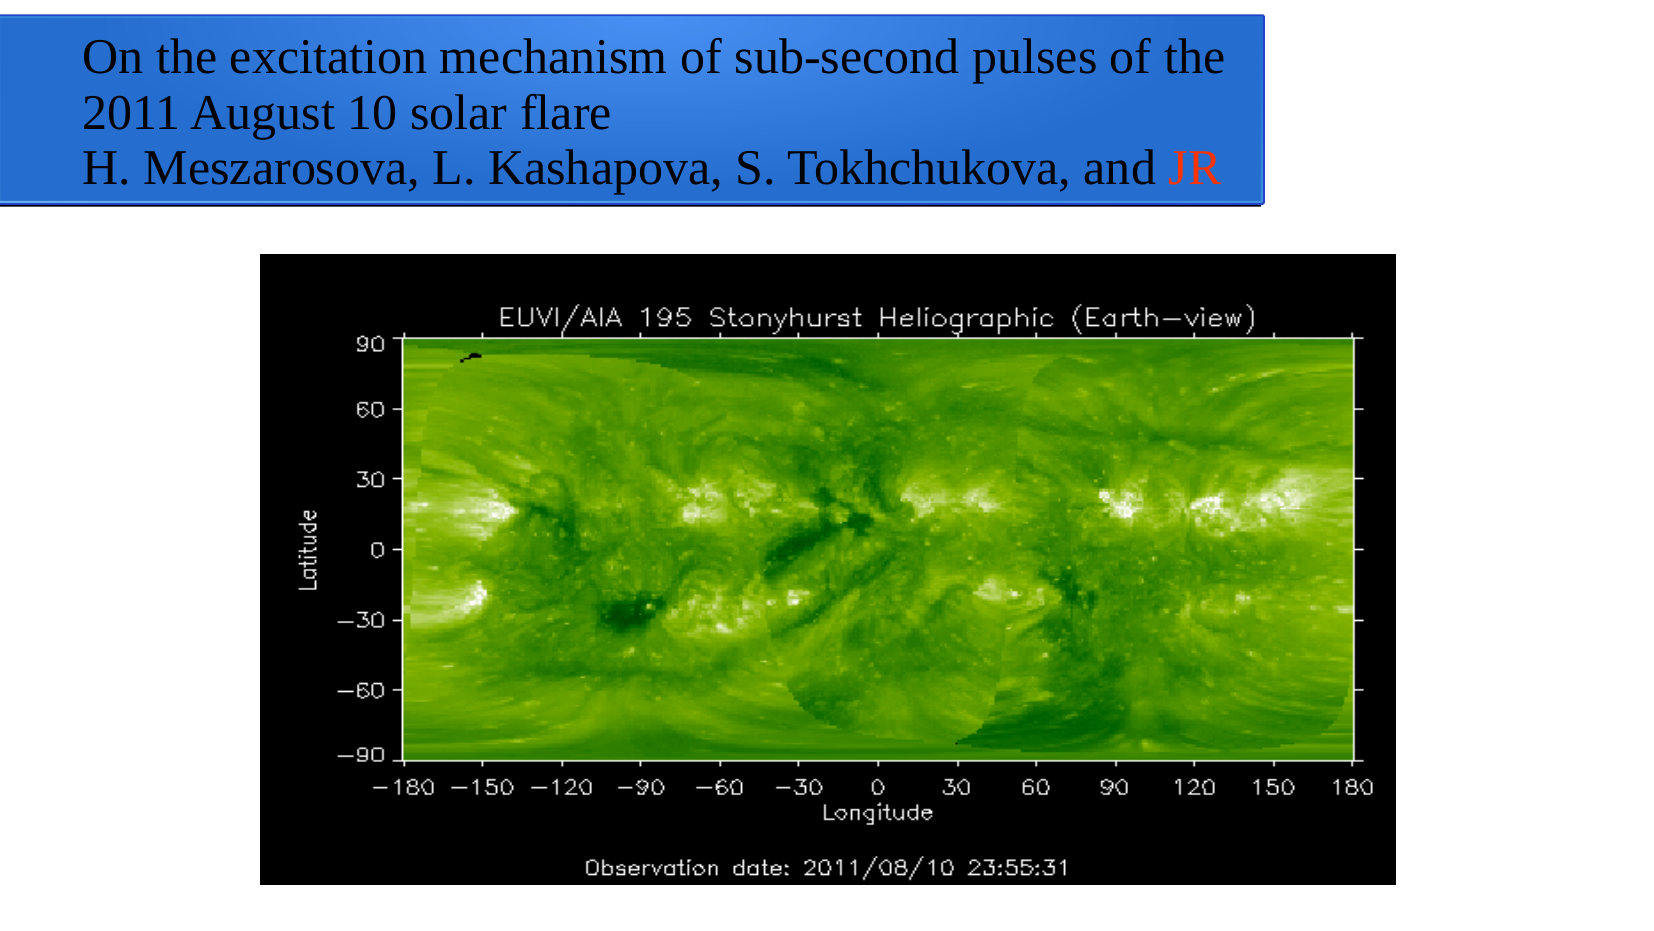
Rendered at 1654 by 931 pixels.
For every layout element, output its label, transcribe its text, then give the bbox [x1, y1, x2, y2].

picture [260, 254, 1396, 886]
title On the excitation mechanism of sub-second pulses of the 2011 August 10 solar flare H. Meszarosova, L. Kashapova, S. Tokhchukova, and JR [82, 28, 1235, 196]
